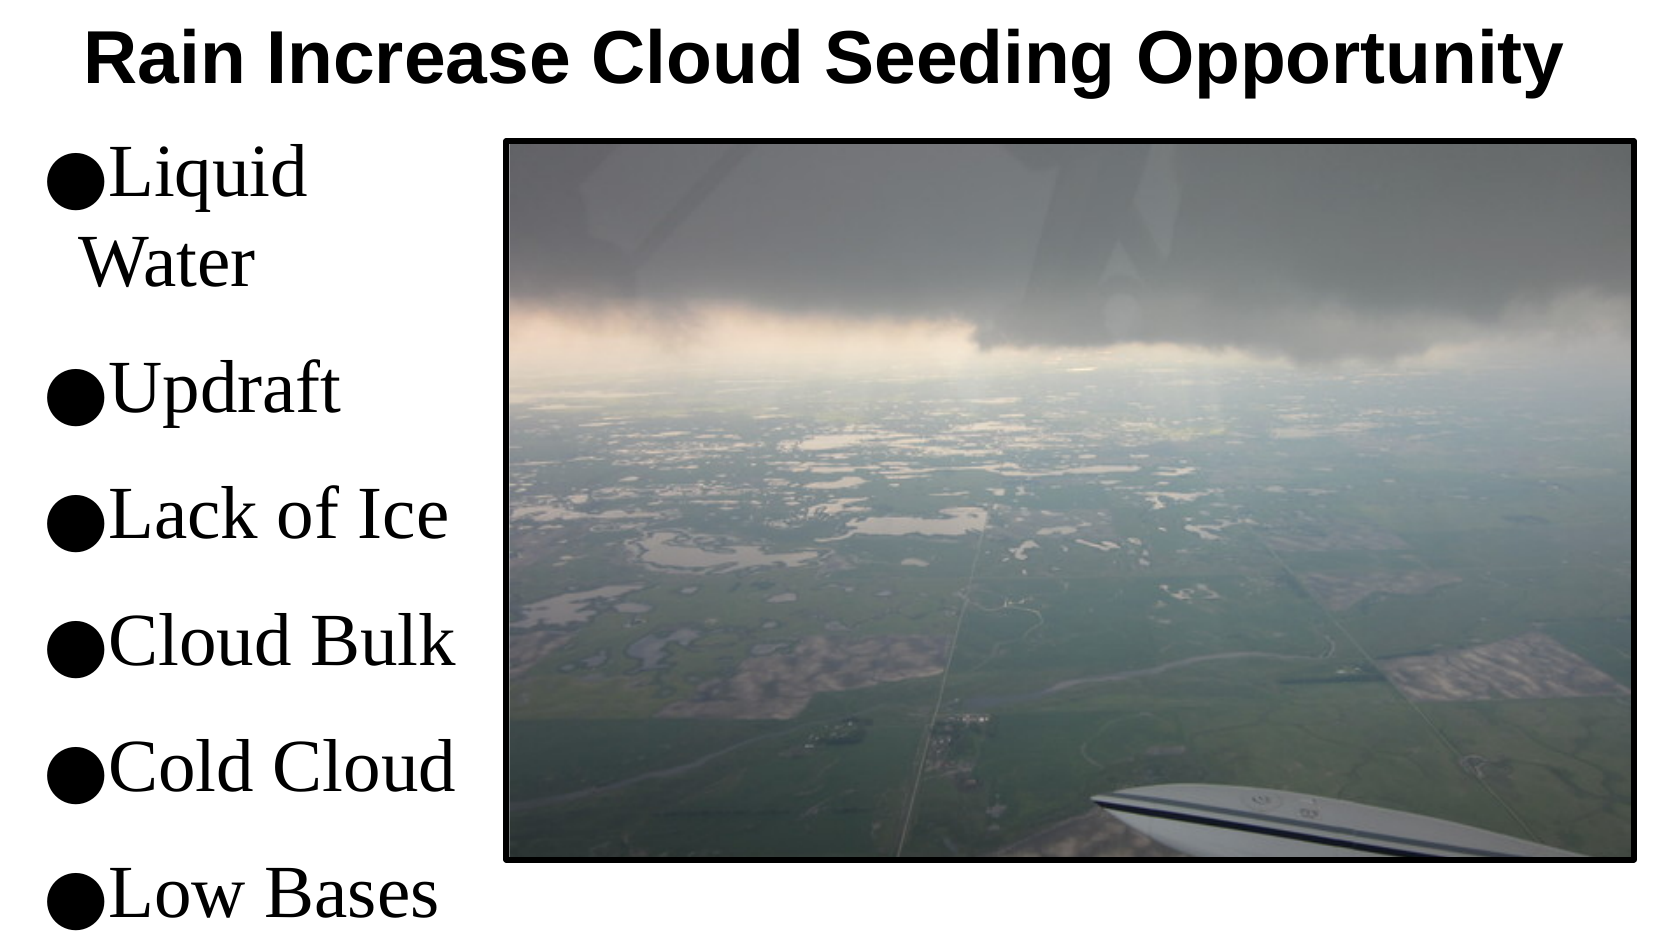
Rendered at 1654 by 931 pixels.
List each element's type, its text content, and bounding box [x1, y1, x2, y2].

text_box Rain Increase Cloud Seeding Opportunity [0, 0, 1654, 107]
text_box Liquid Water Updraft Lack of Ice Cloud Bulk Cold Cloud Low Bases [6, 114, 494, 850]
picture [509, 144, 1631, 857]
